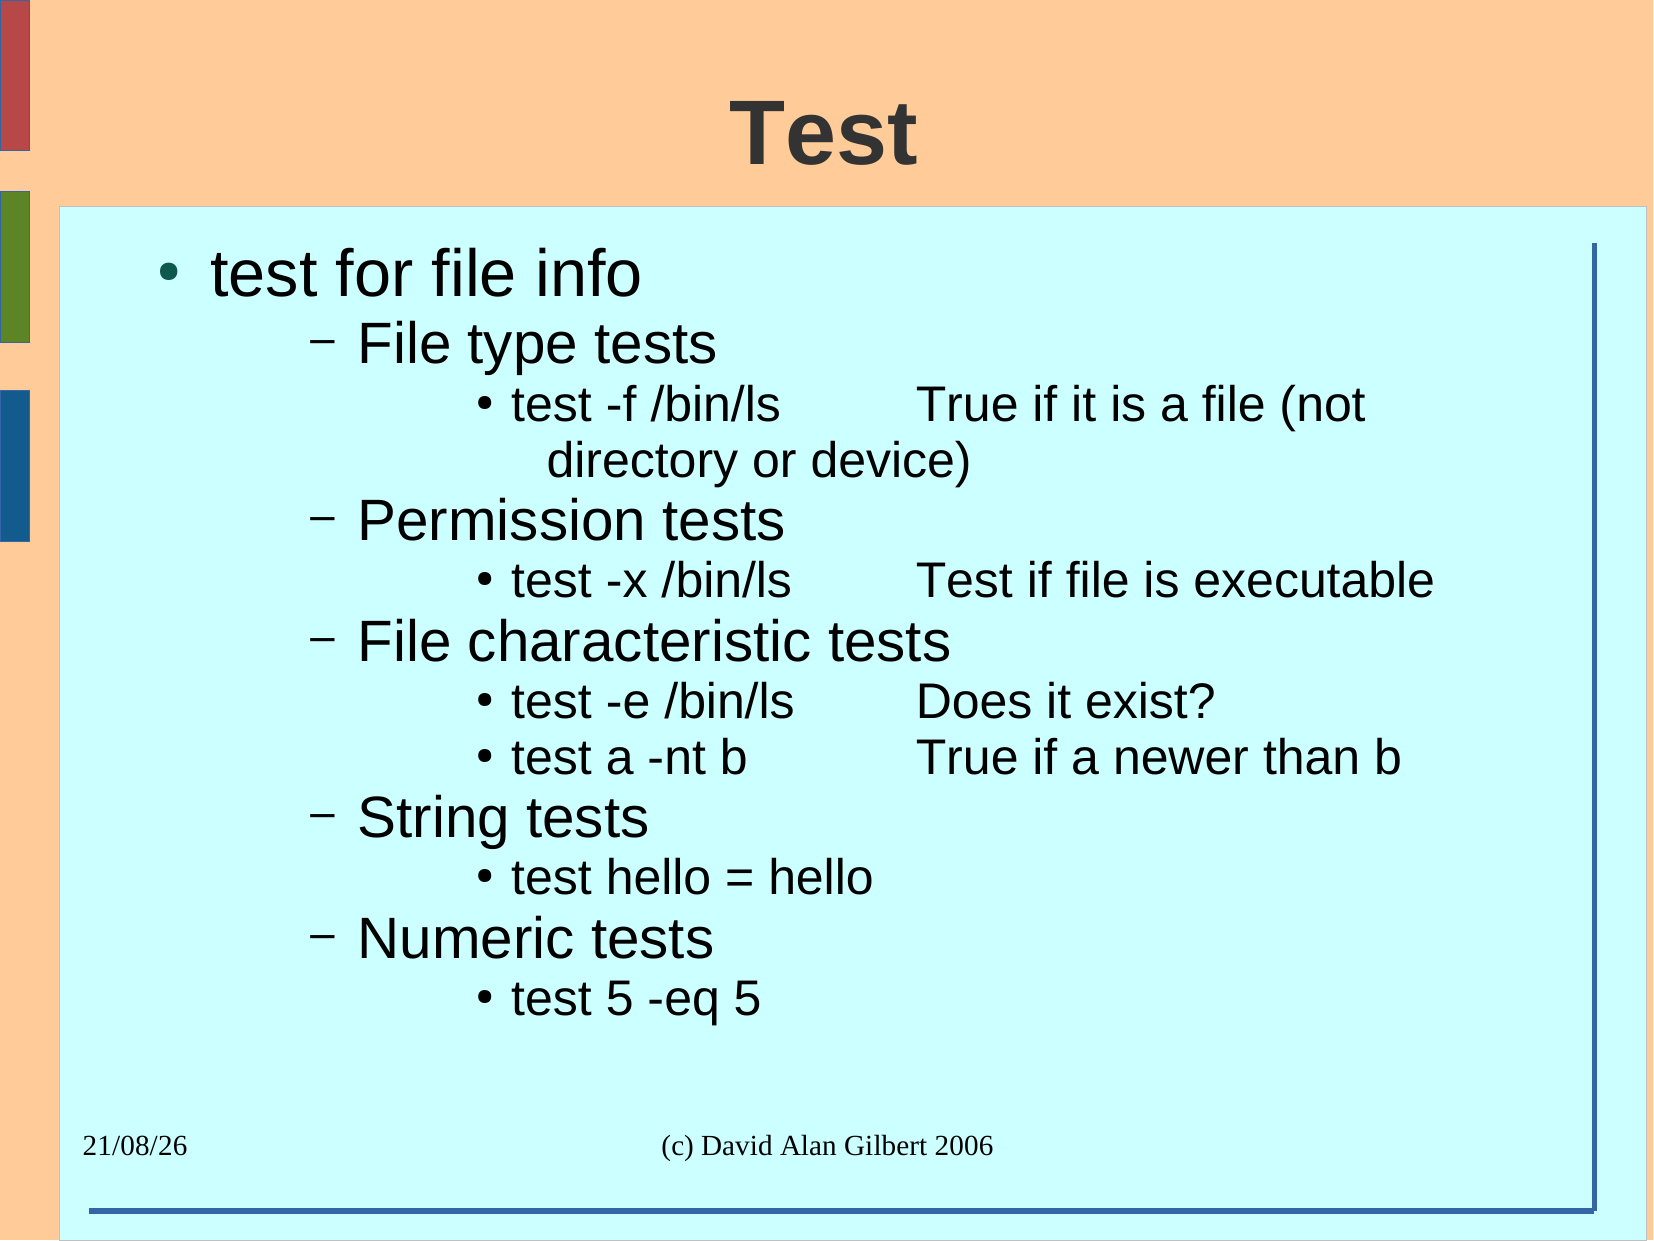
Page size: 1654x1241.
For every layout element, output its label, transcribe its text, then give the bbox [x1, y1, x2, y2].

list test for file info File type tests test -f /bin/ls True if it is a file (not directory or device) Permission tests test -x /bin/ls Test if file is executable File characteristic tests test -e /bin/ls Does it exist? test a -nt b True if a newer than b String tests test hello = hello Numeric tests test 5 -eq 5 [121, 236, 1534, 1127]
title Test [118, 29, 1531, 237]
